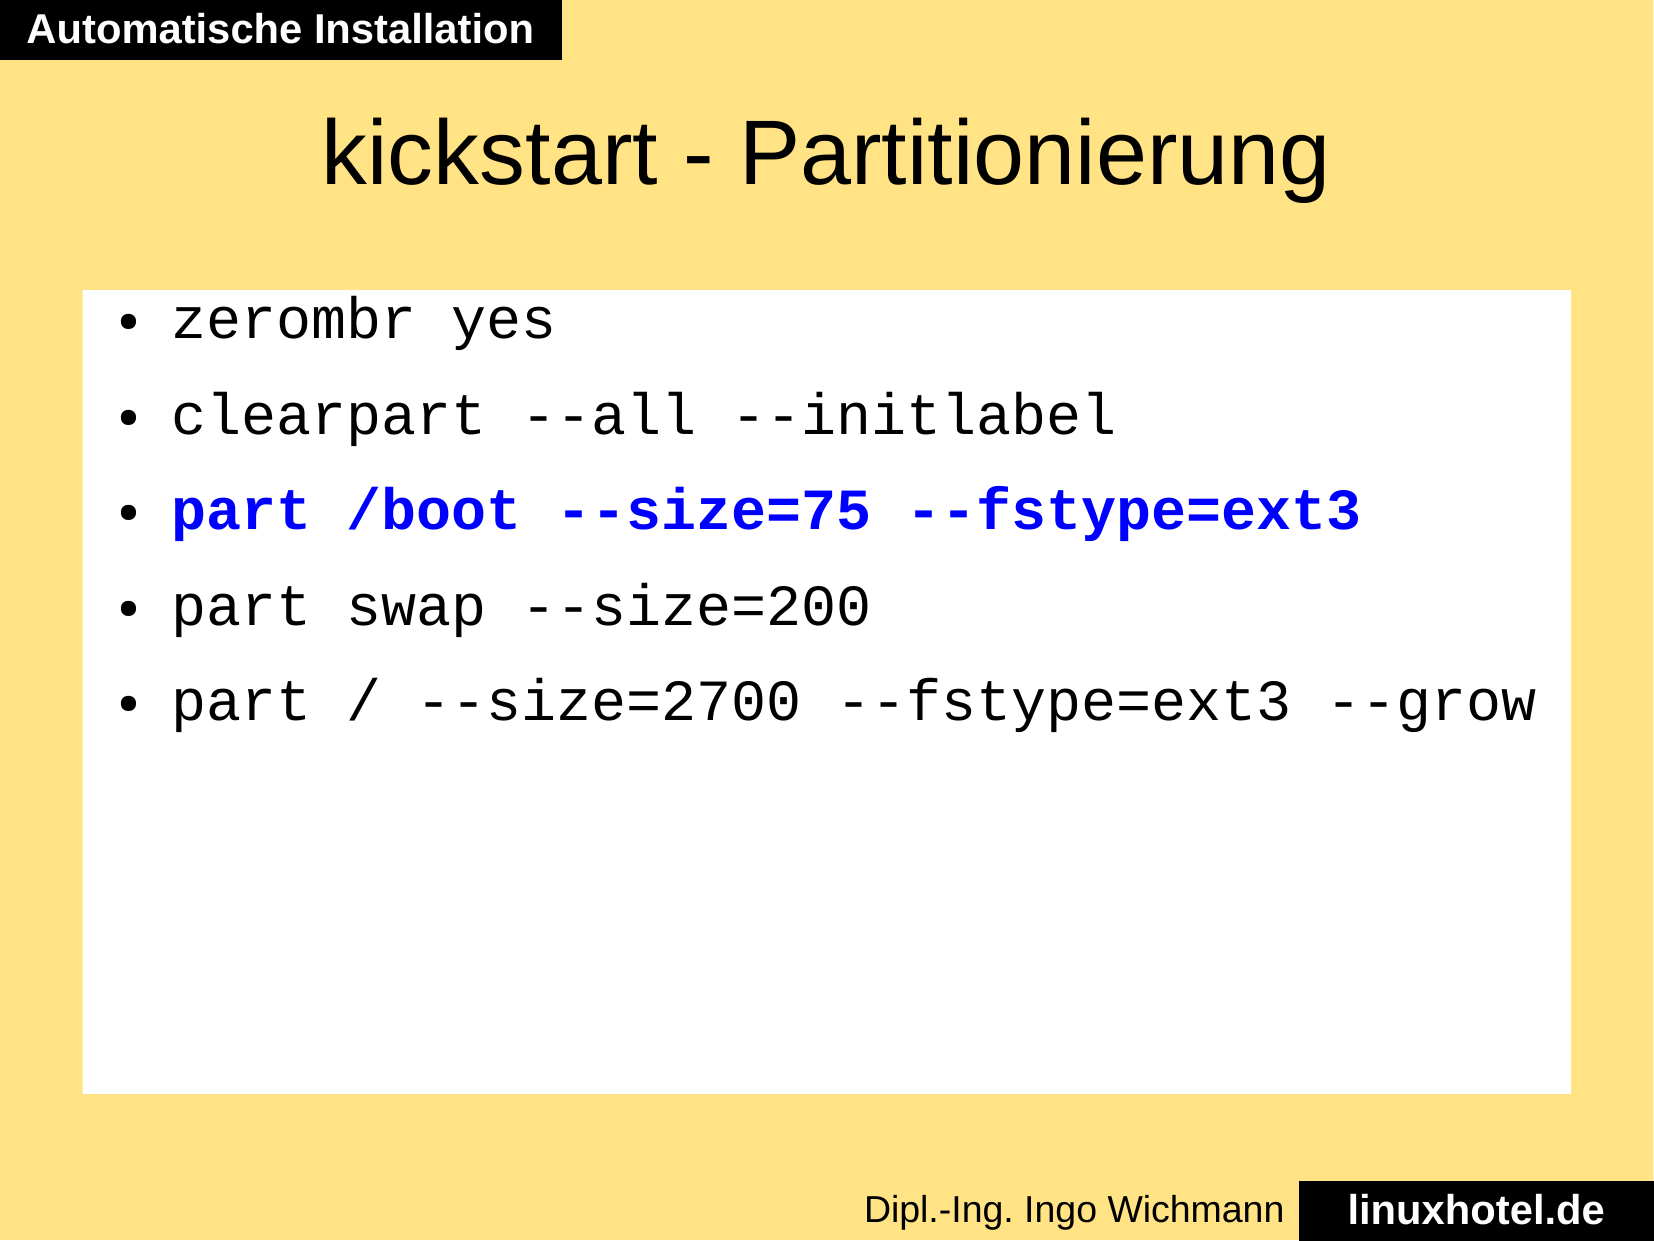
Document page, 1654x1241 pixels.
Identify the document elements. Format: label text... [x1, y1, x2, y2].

title kickstart - Partitionierung [82, 49, 1571, 257]
text_box Automatische Installation [0, 0, 562, 60]
text_box Dipl.-Ing. Ingo Wichmann [849, 1181, 1300, 1238]
list zerombr yes clearpart --all --initlabel part /boot --size=75 --fstype=ext3 part swap --size=200 part / --size=2700 --fstype=ext3 --grow [82, 290, 1571, 1094]
text_box linuxhotel.de [1299, 1181, 1654, 1241]
